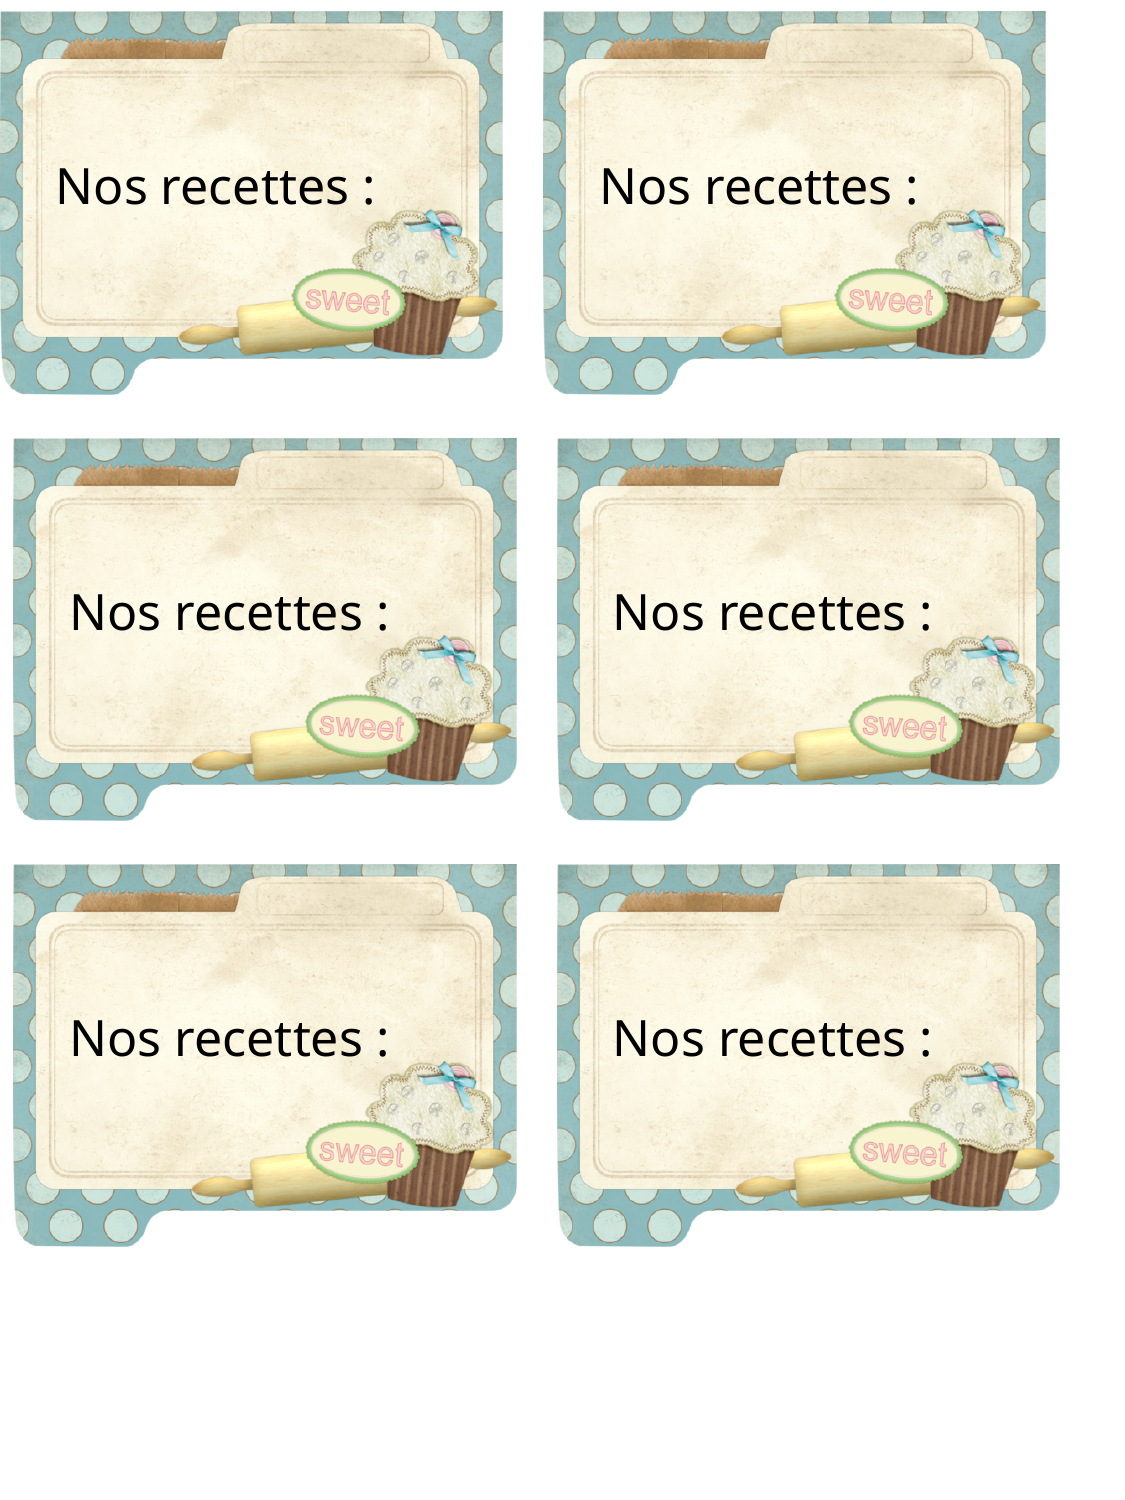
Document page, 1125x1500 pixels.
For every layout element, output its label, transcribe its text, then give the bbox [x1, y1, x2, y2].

picture [13, 438, 517, 821]
text_box Nos recettes : [598, 999, 948, 1074]
text_box Nos recettes : [55, 999, 405, 1074]
picture [557, 438, 1060, 821]
text_box Nos recettes : [584, 147, 934, 222]
picture [0, 11, 503, 395]
text_box Nos recettes : [55, 573, 405, 648]
picture [13, 864, 517, 1247]
text_box Nos recettes : [598, 573, 948, 648]
picture [543, 11, 1046, 395]
picture [557, 864, 1060, 1247]
text_box Nos recettes : [41, 147, 391, 222]
